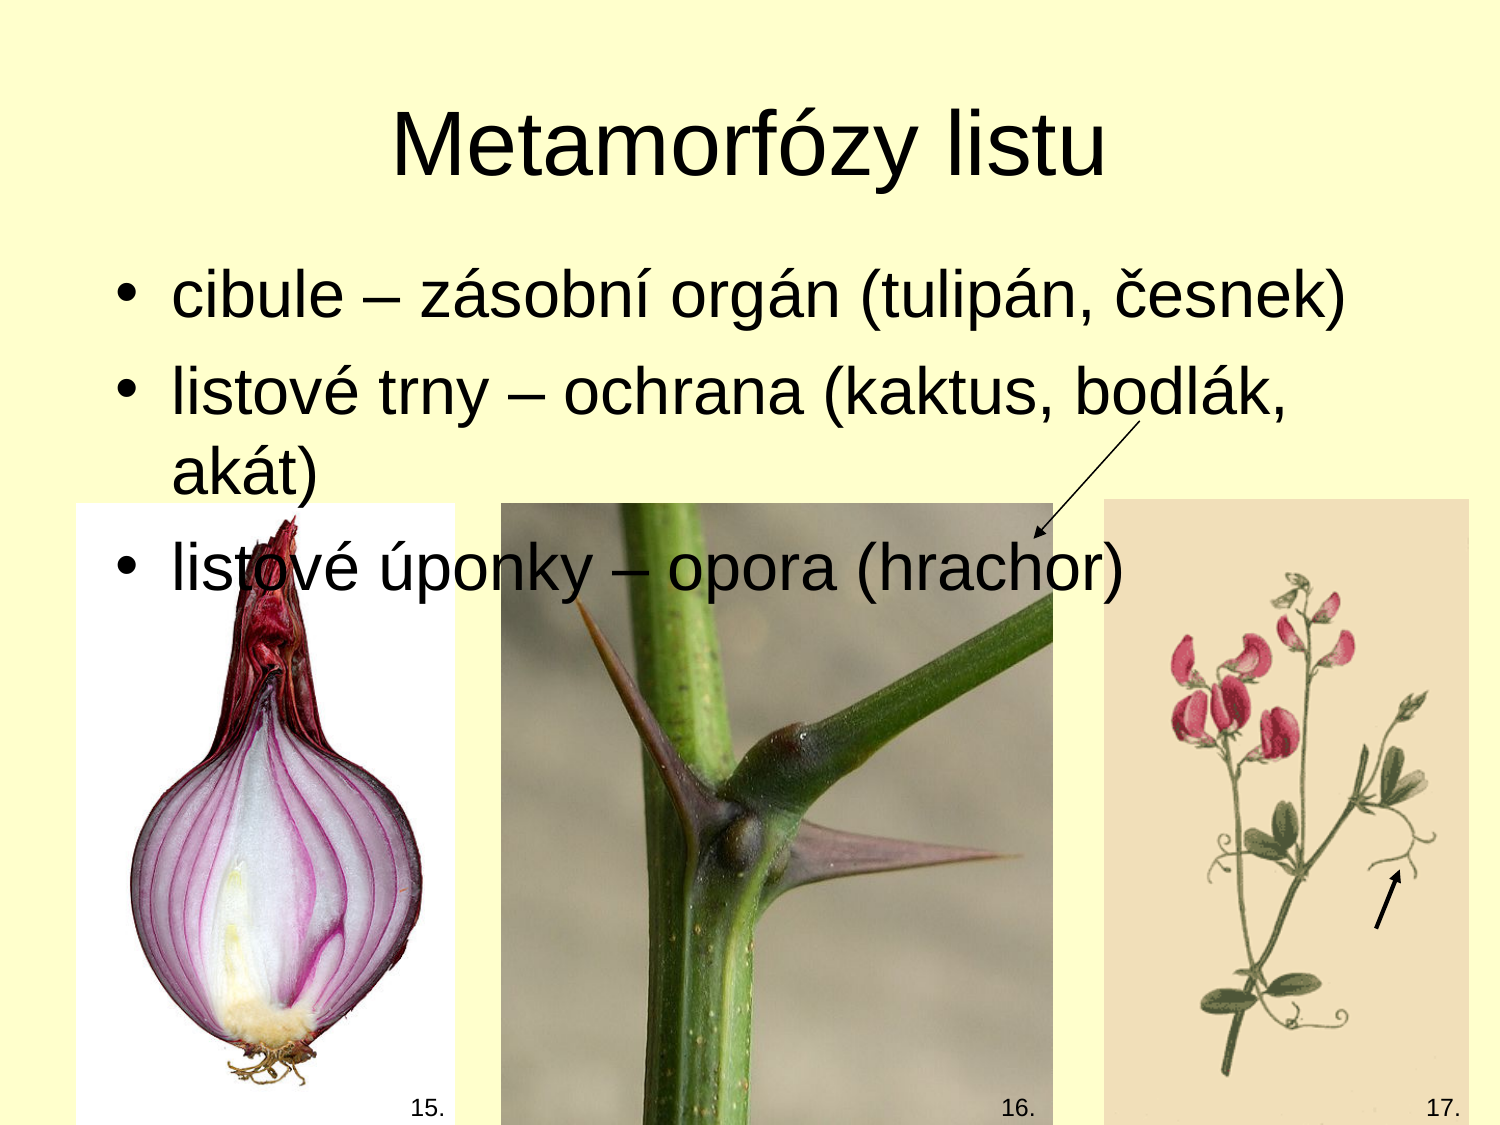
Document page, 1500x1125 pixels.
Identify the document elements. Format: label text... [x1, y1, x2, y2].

text_box 15. [395, 1084, 491, 1125]
title Metamorfózy listu [75, 45, 1426, 233]
picture [76, 503, 455, 1125]
list cibule – zásobní orgán (tulipán, česnek) listové trny – ochrana (kaktus, bodlák, akát) listové úponky – opora (hrachor) [100, 243, 1376, 987]
text_box 16. [986, 1084, 1081, 1125]
picture [1104, 499, 1469, 1125]
picture [501, 987, 1053, 1125]
text_box 17. [1411, 1084, 1500, 1125]
